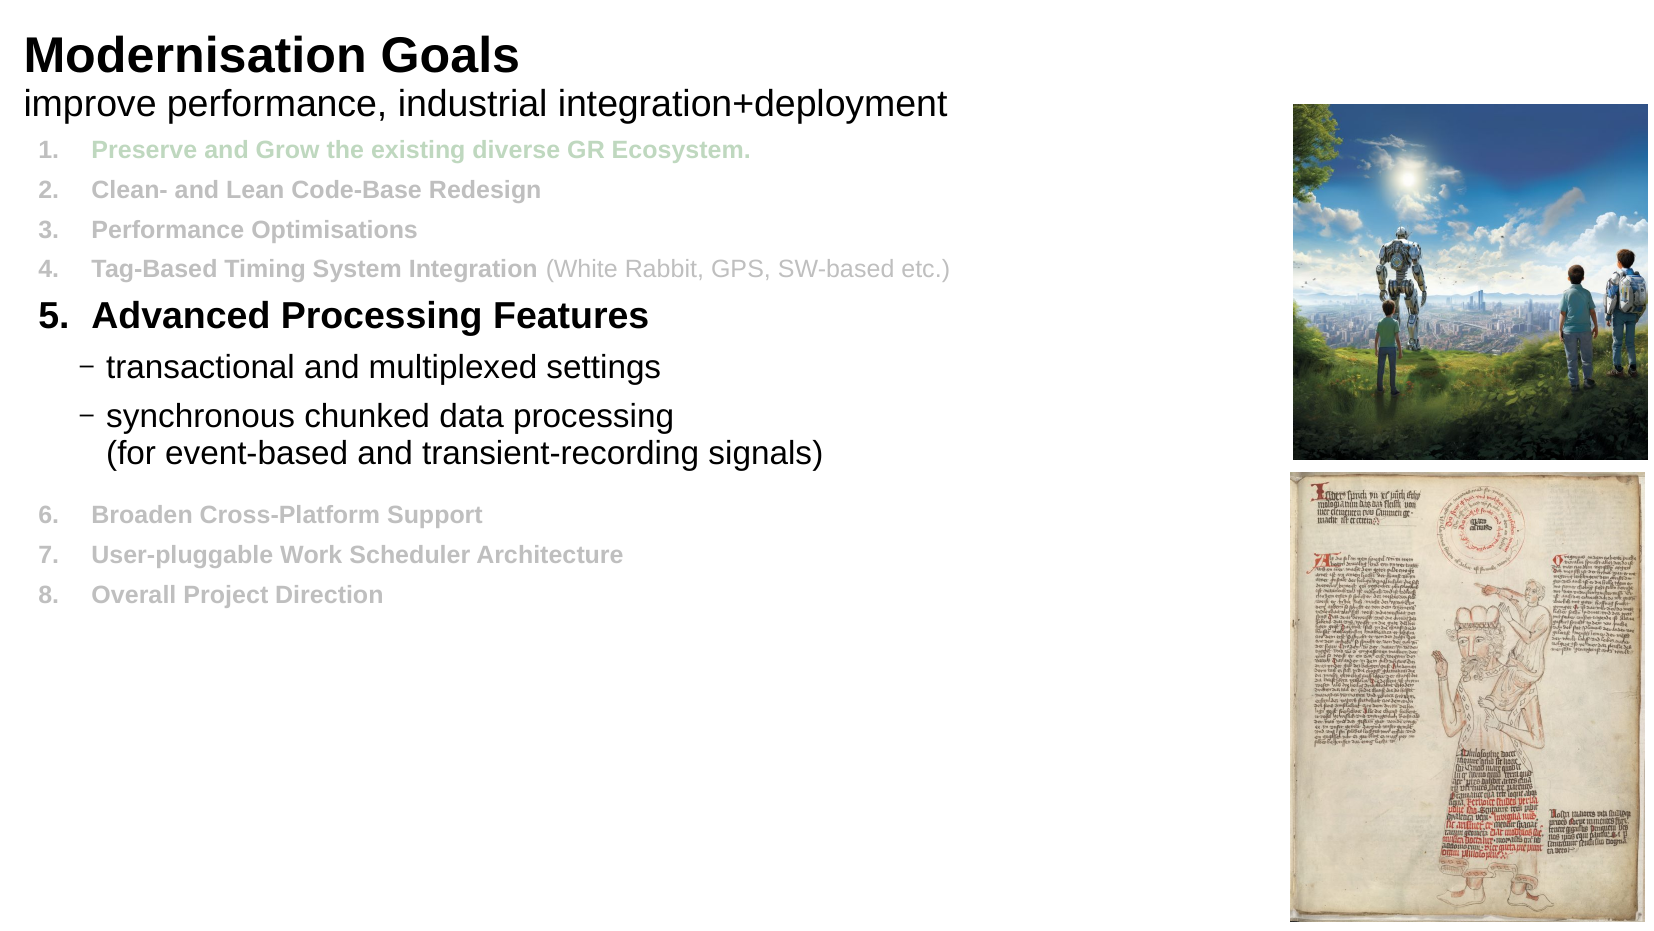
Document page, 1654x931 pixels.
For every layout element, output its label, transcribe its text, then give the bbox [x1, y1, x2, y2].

picture [1290, 472, 1645, 922]
picture [1293, 104, 1648, 460]
title Modernisation Goals improve performance, industrial integration+deployment [23, 5, 1586, 146]
list Preserve and Grow the existing diverse GR Ecosystem. Clean- and Lean Code-Base Redesign Performance Optimisations Tag-Based Timing System Integration (White Rabbit, GPS, SW-based etc.) Advanced Processing Features transactional and multiplexed settings synchronous chunked data processing (for event-based and transient-recording signals) Broaden Cross-Platform Support User-pluggable Work Scheduler Architecture Overall Project Direction [20, 135, 1282, 907]
text_box [23, 132, 1270, 287]
text_box [17, 493, 1264, 647]
